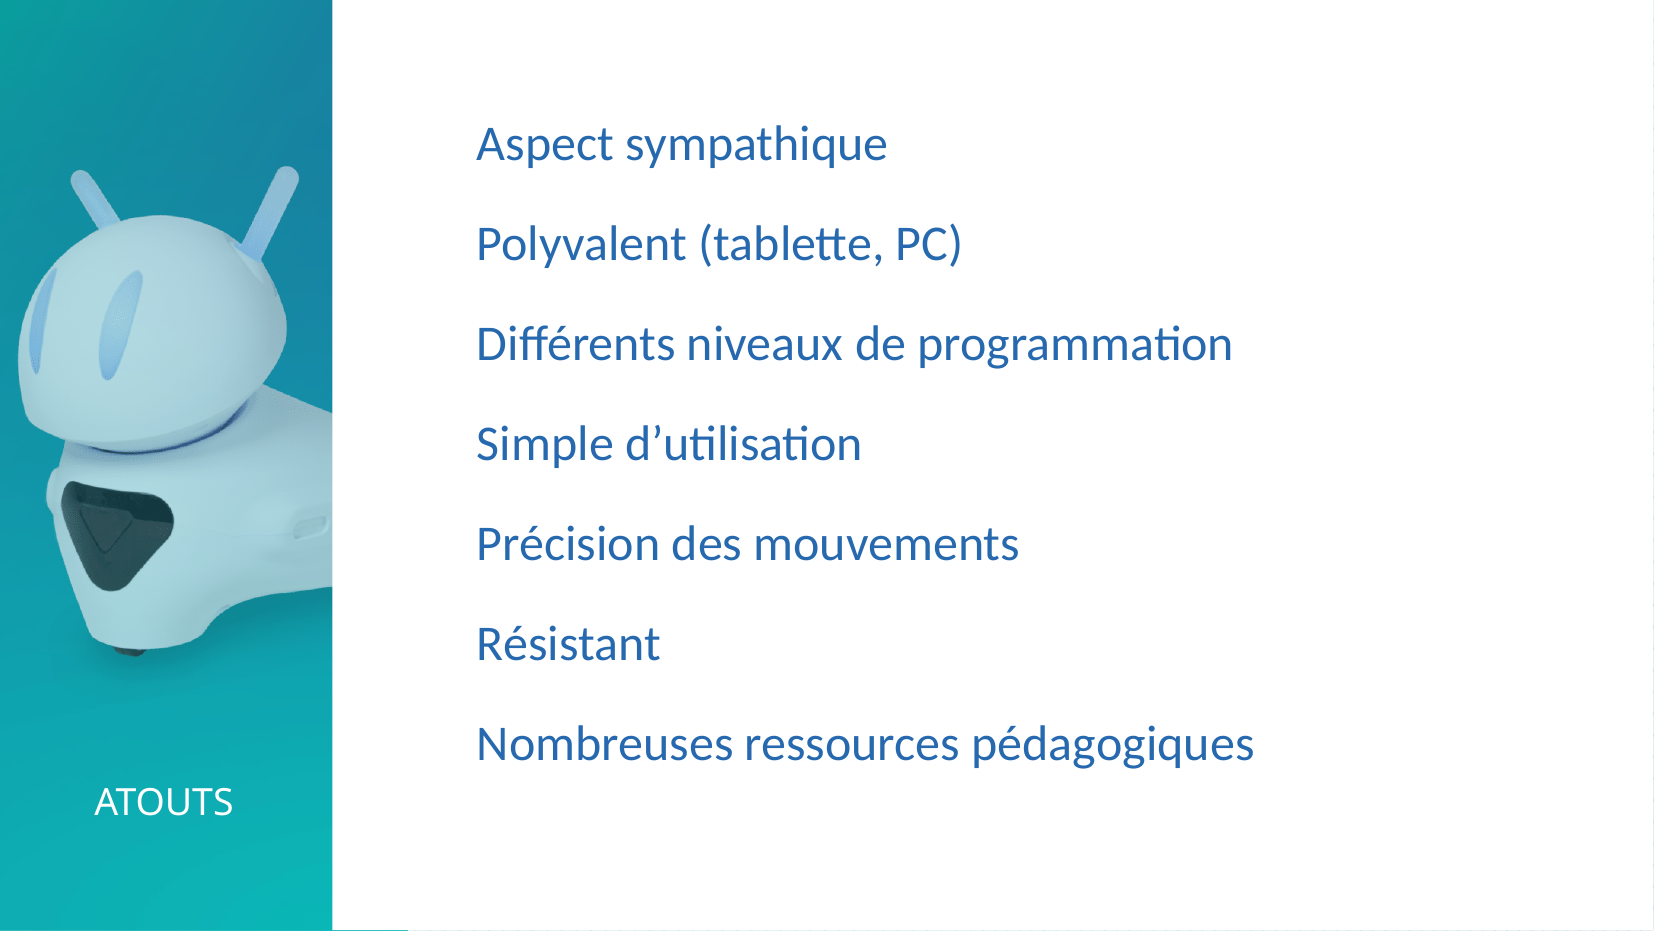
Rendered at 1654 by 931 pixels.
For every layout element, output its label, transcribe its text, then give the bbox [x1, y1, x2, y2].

text_box ATOUTS [0, 806, 329, 859]
text_box [0, 0, 1654, 931]
picture [0, 26, 332, 806]
text_box Aspect sympathique Polyvalent (tablette, PC) Différents niveaux de programmation Simple d’utilisation Précision des mouvements Résistant Nombreuses ressources pédagogiques [424, 15, 1586, 931]
